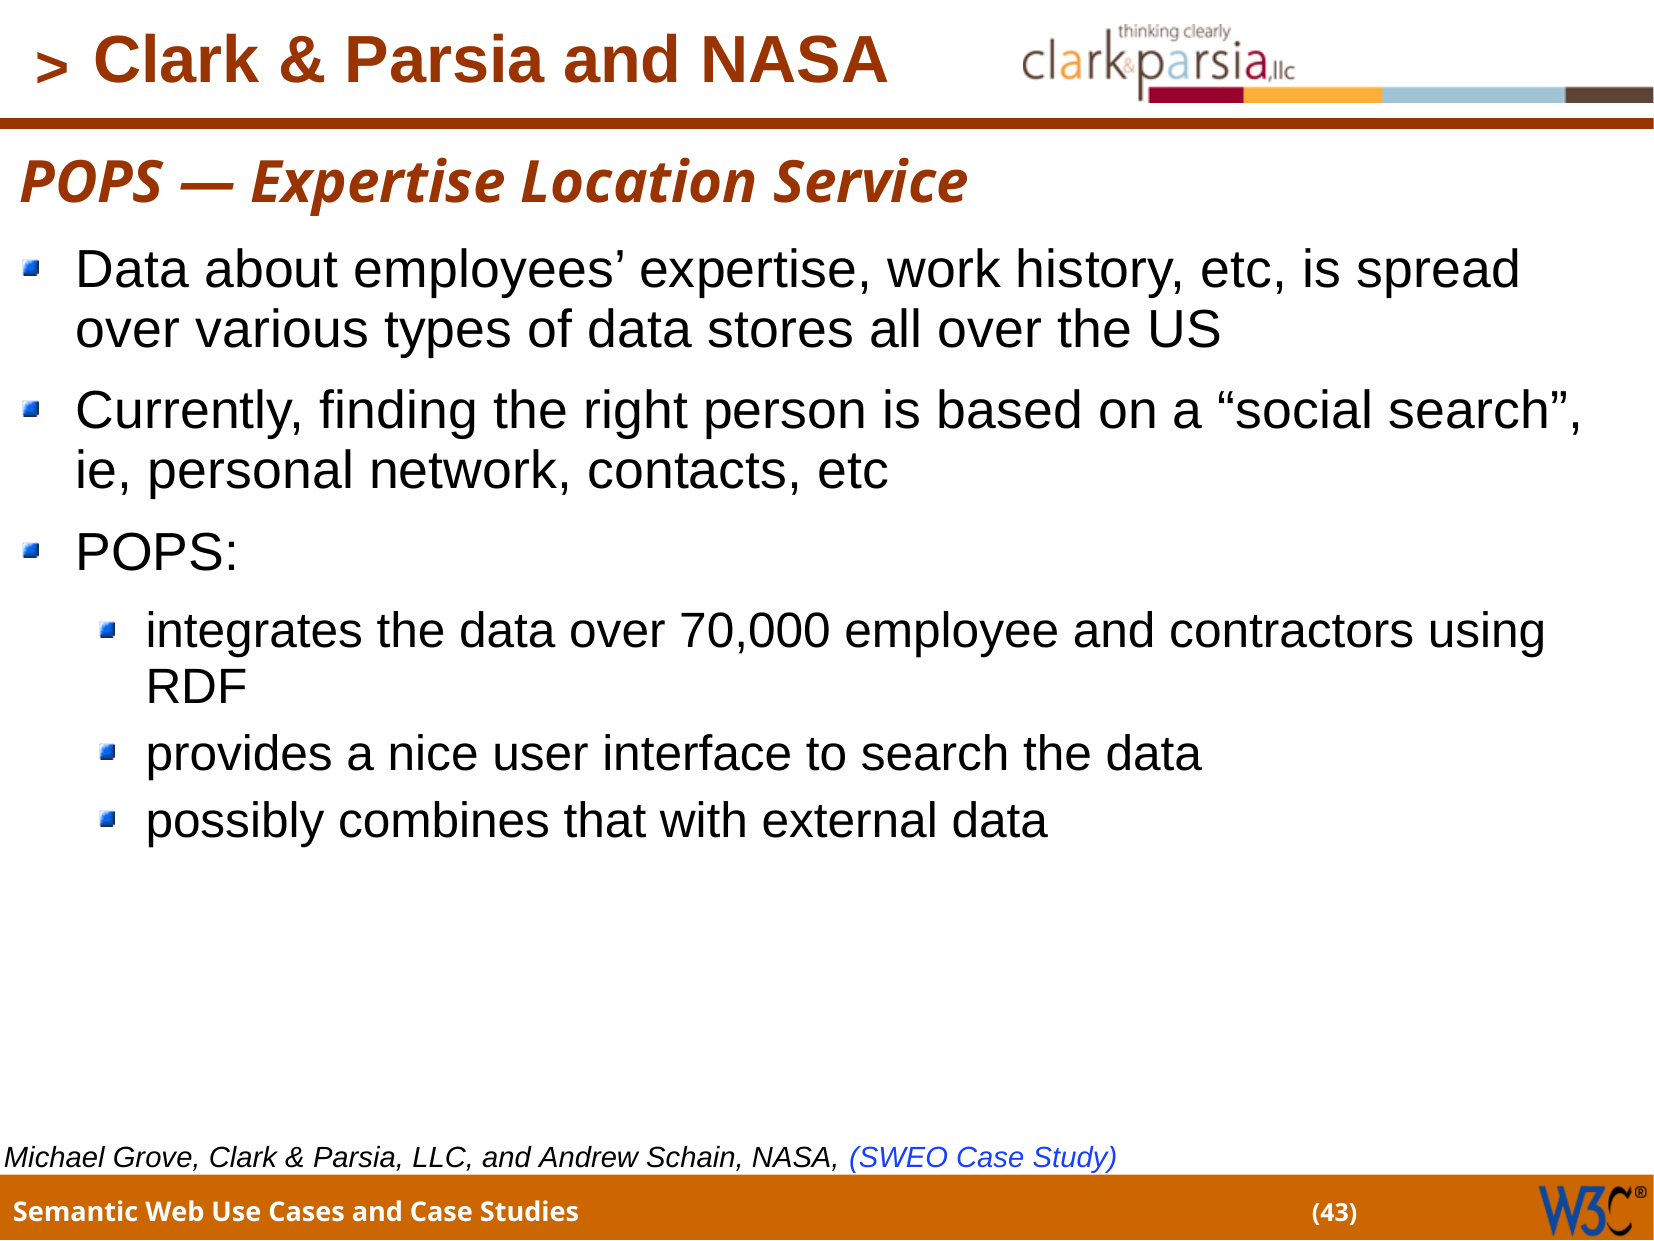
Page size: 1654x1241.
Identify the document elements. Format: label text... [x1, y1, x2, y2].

title Clark & Parsia and NASA [93, 0, 1493, 119]
text_box POPS — Expertise Location Service [19, 141, 1638, 215]
list Data about employees’ expertise, work history, etc, is spread over various types of data stores all over the US Currently, finding the right person is based on a “social search”, ie, personal network, contacts, etc POPS: integrates the data over 70,000 employee and contractors using RDF provides a nice user interface to search the data possibly combines that with external data [5, 236, 1624, 851]
text_box Michael Grove, Clark & Parsia, LLC, and Andrew Schain, NASA, (SWEO Case Study) [3, 1139, 1414, 1173]
picture [1023, 24, 1654, 103]
picture [1535, 1183, 1651, 1240]
